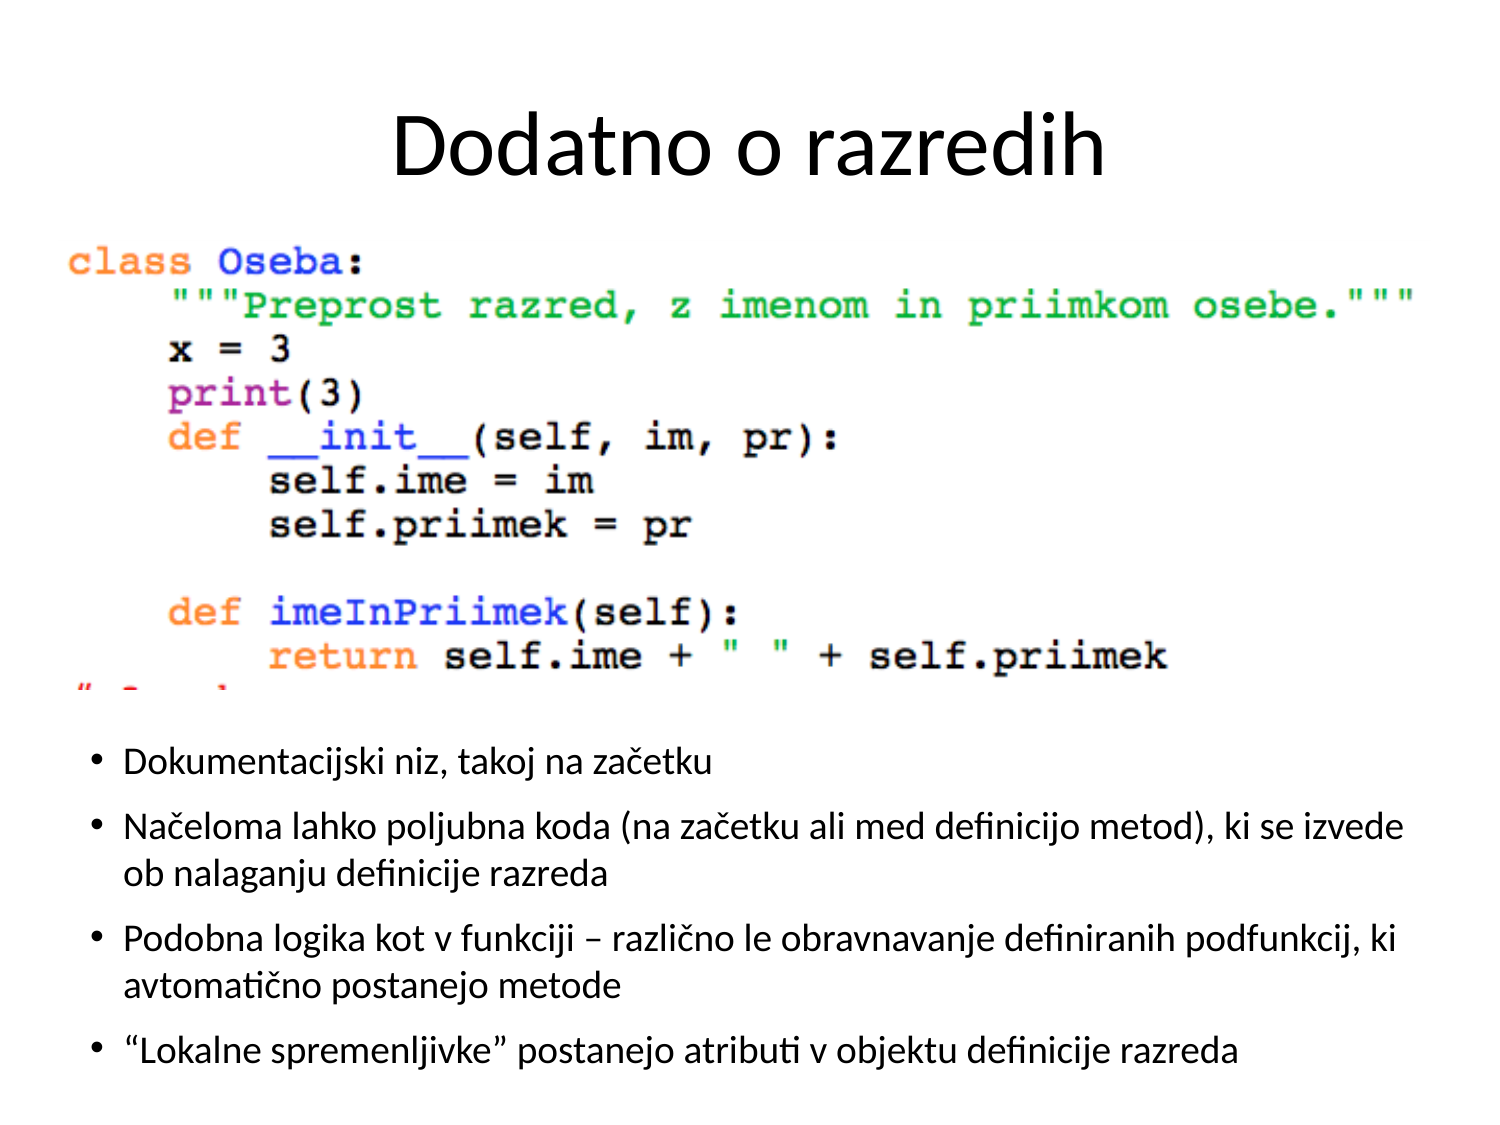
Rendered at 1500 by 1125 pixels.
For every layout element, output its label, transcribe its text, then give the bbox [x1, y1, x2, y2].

list Dokumentacijski niz, takoj na začetku Načeloma lahko poljubna koda (na začetku ali med definicijo metod), ki se izvede ob nalaganju definicije razreda Podobna logika kot v funkciji – različno le obravnavanje definiranih podfunkcij, ki avtomatično postanejo metode “Lokalne spremenljivke” postanejo atributi v objektu definicije razreda [75, 728, 1425, 1082]
picture [58, 239, 1431, 690]
title Dodatno o razredih [75, 45, 1425, 233]
